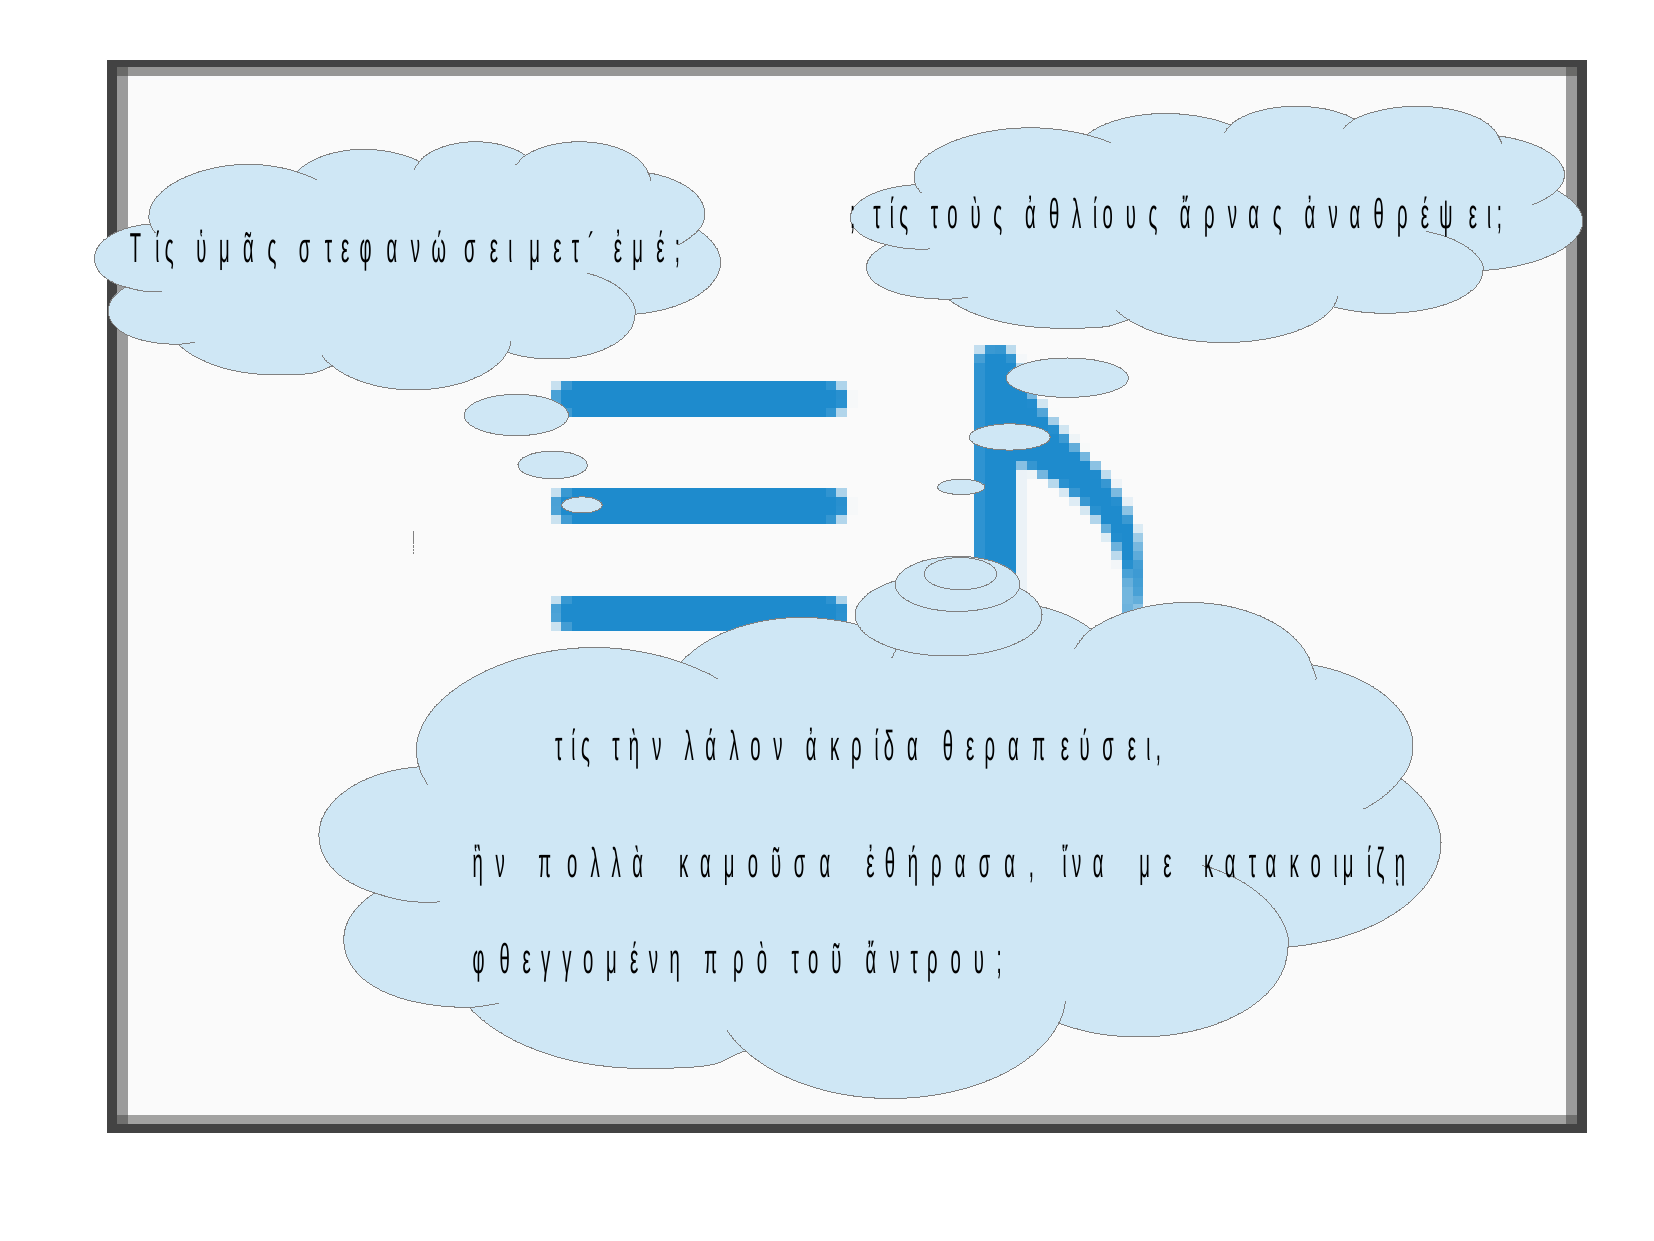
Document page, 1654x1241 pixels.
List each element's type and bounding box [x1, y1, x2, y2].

picture [472, 721, 1501, 1052]
text_box [94, 59, 1589, 1134]
picture [129, 190, 1654, 342]
